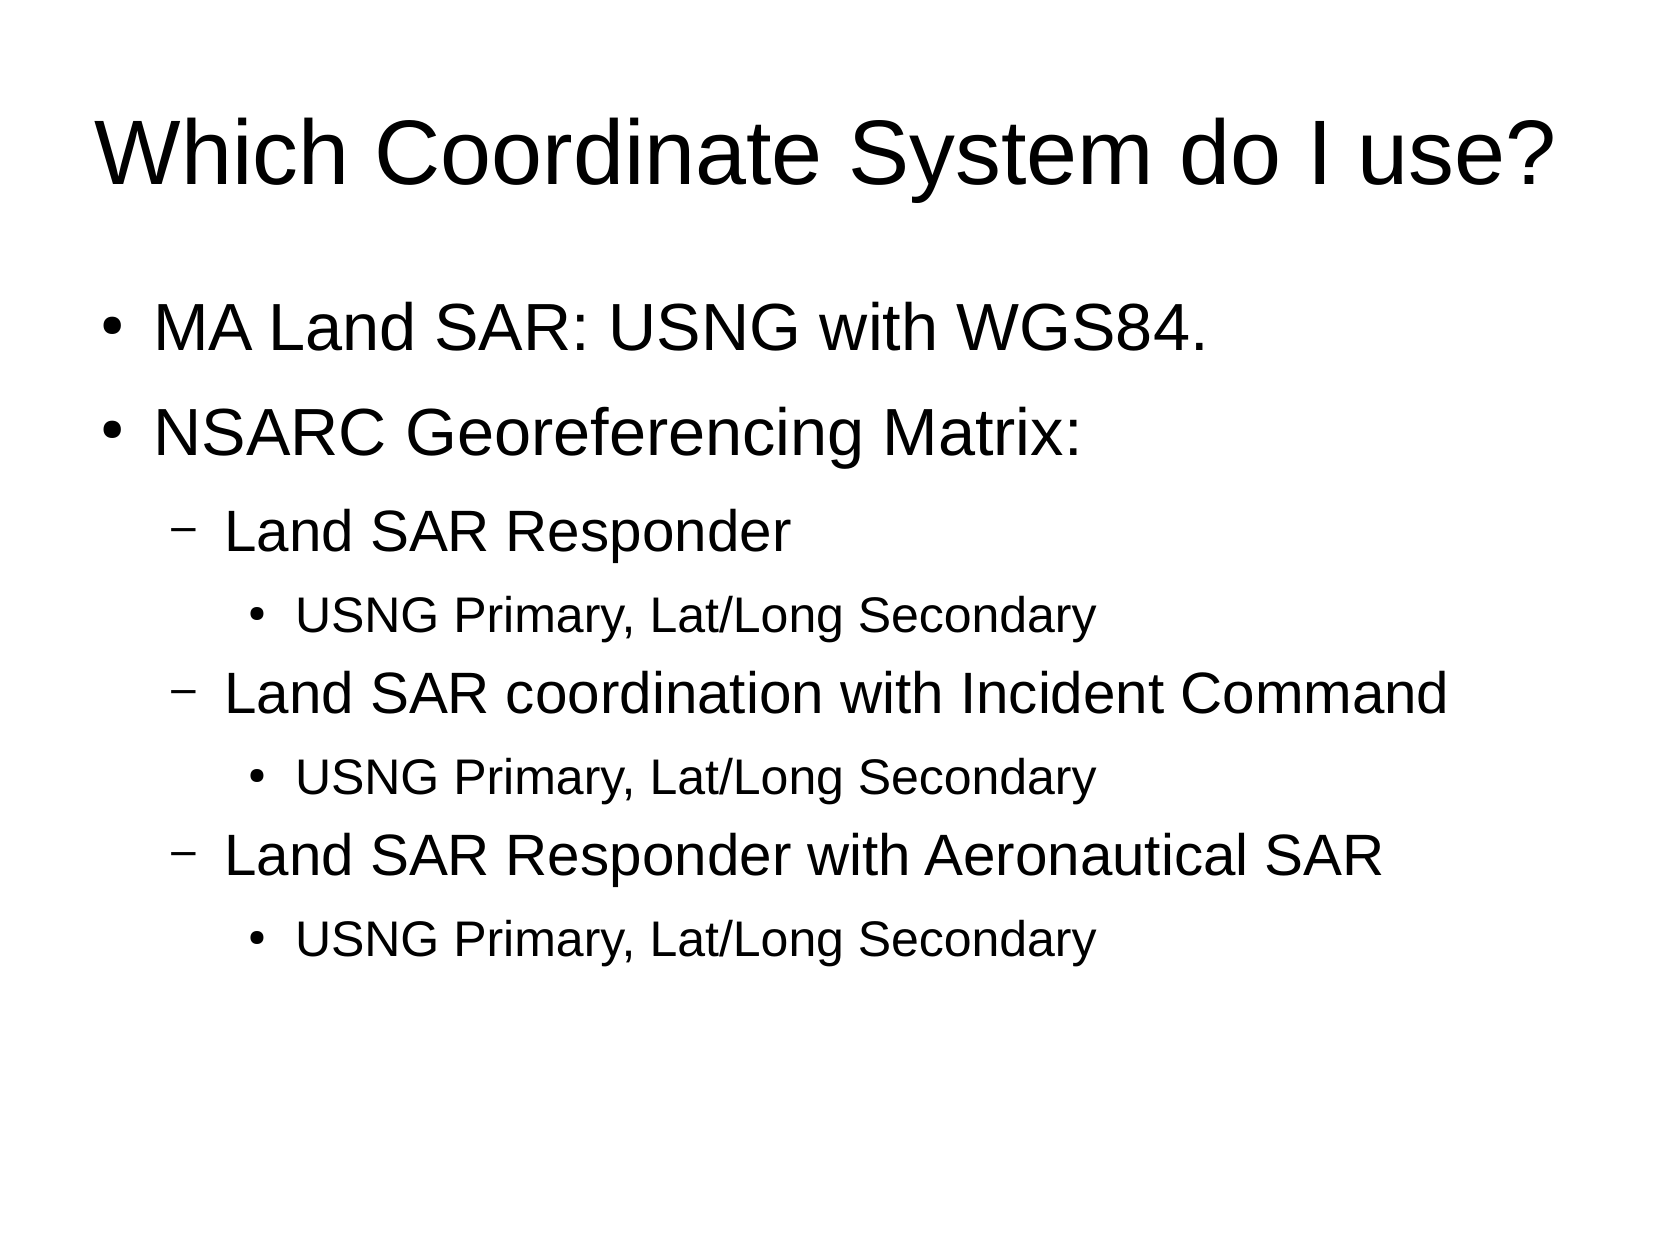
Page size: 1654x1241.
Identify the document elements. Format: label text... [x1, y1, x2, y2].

title Which Coordinate System do I use? [82, 49, 1571, 257]
list MA Land SAR: USNG with WGS84. NSARC Georeferencing Matrix: Land SAR Responder USNG Primary, Lat/Long Secondary Land SAR coordination with Incident Command USNG Primary, Lat/Long Secondary Land SAR Responder with Aeronautical SAR USNG Primary, Lat/Long Secondary [82, 290, 1571, 1010]
